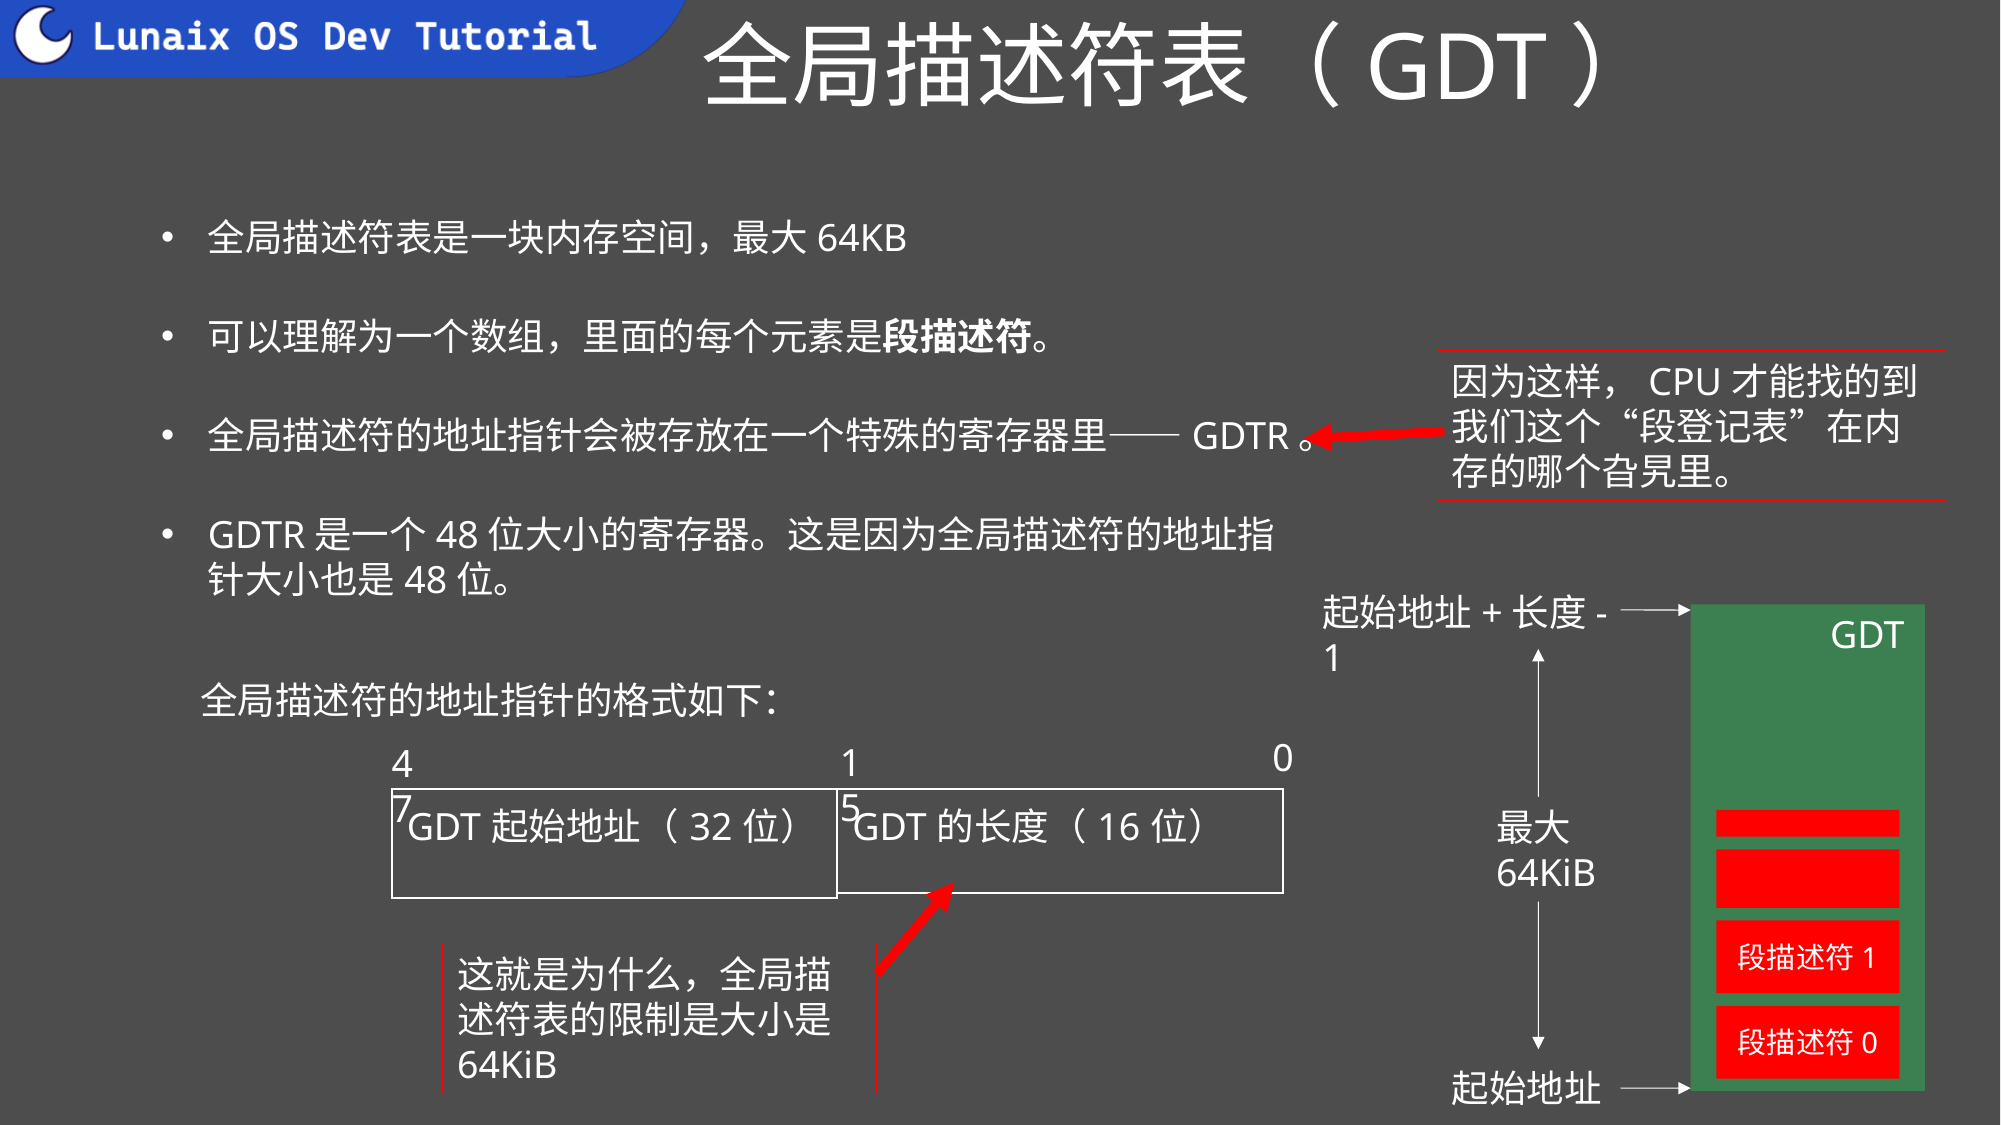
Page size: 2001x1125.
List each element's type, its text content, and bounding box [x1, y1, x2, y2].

text_box 47 [376, 732, 449, 838]
picture [0, 0, 2001, 1125]
text_box 这就是为什么，全局描述符表的限制是大小是64KiB [442, 943, 877, 1094]
text_box 起始地址 [1437, 1057, 1640, 1118]
text_box 0 [1257, 726, 1304, 787]
text_box [1690, 604, 1925, 1091]
text_box 起始地址+长度-1 [1307, 581, 1644, 687]
text_box 最大64KiB [1481, 796, 1654, 902]
table_header GDT的长度（16位） [838, 790, 1282, 892]
text_box GDT [1815, 603, 1924, 664]
text_box 可以理解为一个数组，里面的每个元素是段描述符。 [146, 305, 1399, 366]
text_box 段描述符1 [1716, 920, 1900, 994]
table_header GDT起始地址（32位） [393, 790, 836, 897]
text_box 因为这样，CPU才能找的到我们这个“段登记表”在内存的哪个旮旯里。 [1437, 350, 1946, 501]
title 全局描述符表（GDT） [686, 3, 1875, 137]
text_box 15 [824, 731, 897, 837]
text_box 全局描述符的地址指针的格式如下： [185, 669, 1186, 730]
text_box GDTR是一个48位大小的寄存器。这是因为全局描述符的地址指针大小也是48位。 [146, 503, 1292, 609]
text_box 全局描述符的地址指针会被存放在一个特殊的寄存器里——GDTR。 [146, 404, 1399, 465]
text_box 段描述符0 [1716, 1005, 1900, 1079]
text_box 全局描述符表是一块内存空间，最大64KB [146, 206, 1399, 267]
